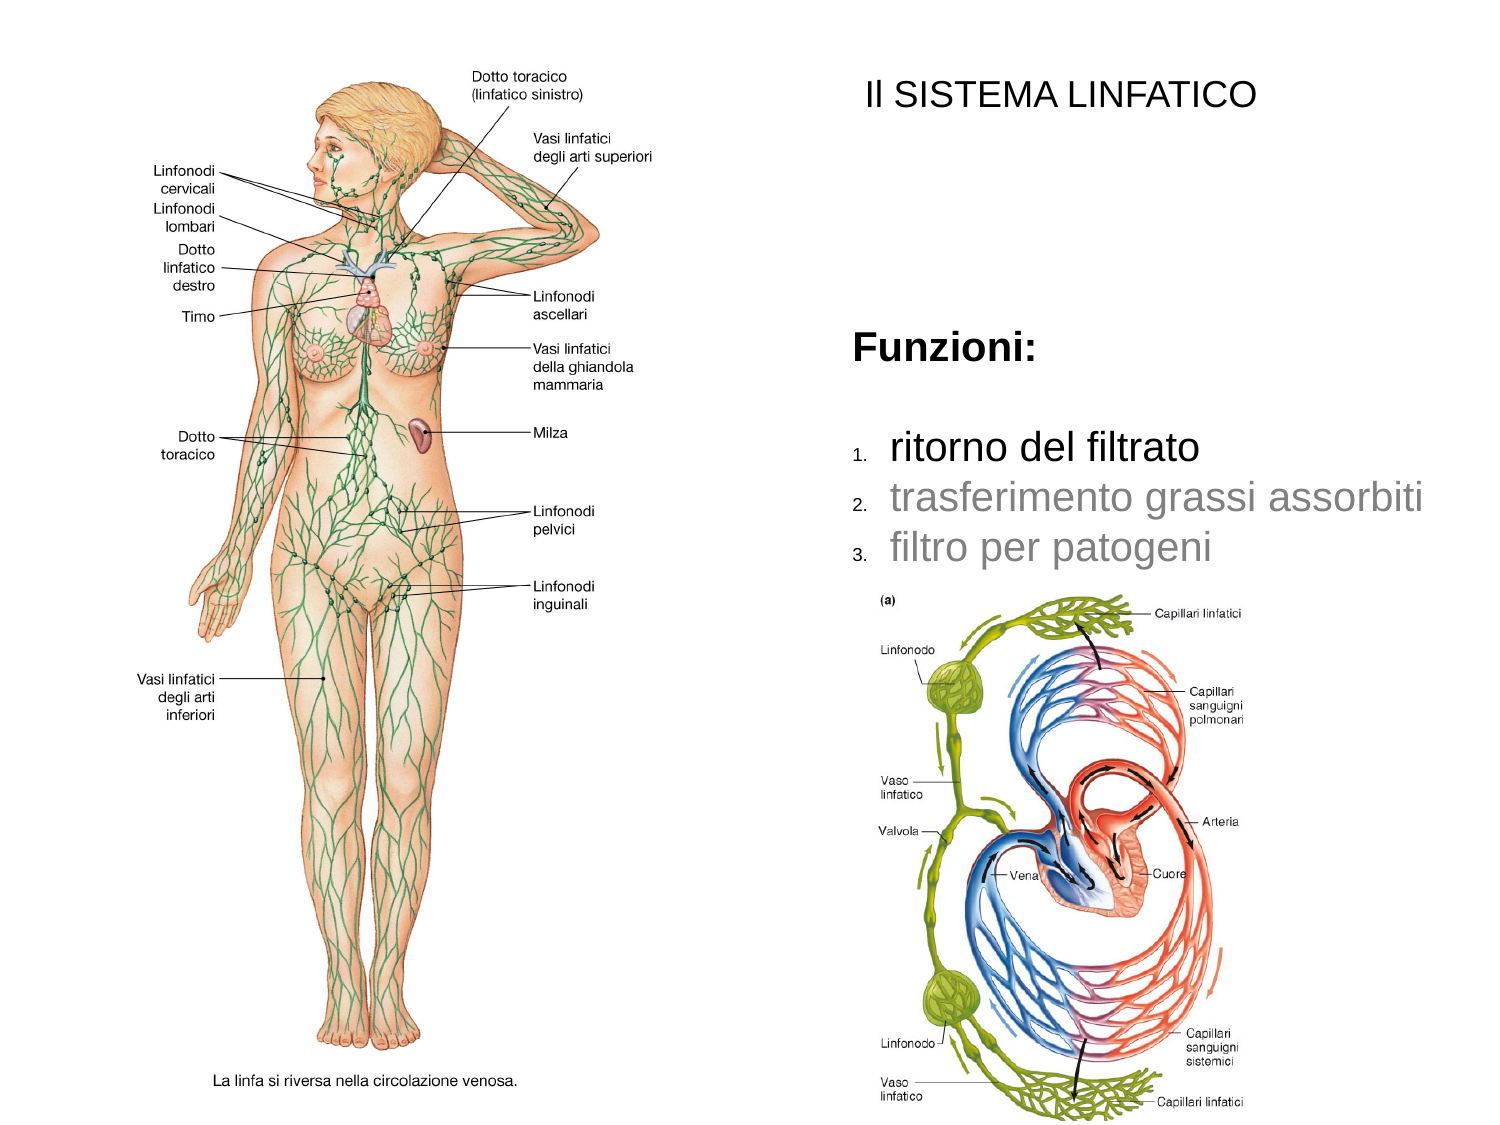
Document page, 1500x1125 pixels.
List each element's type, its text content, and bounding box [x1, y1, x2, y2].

picture [137, 62, 652, 1089]
text_box Il SISTEMA LINFATICO [849, 62, 1438, 123]
text_box Funzioni: ritorno del filtrato trasferimento grassi assorbiti filtro per patogeni [837, 312, 1500, 578]
picture [868, 582, 1262, 1121]
